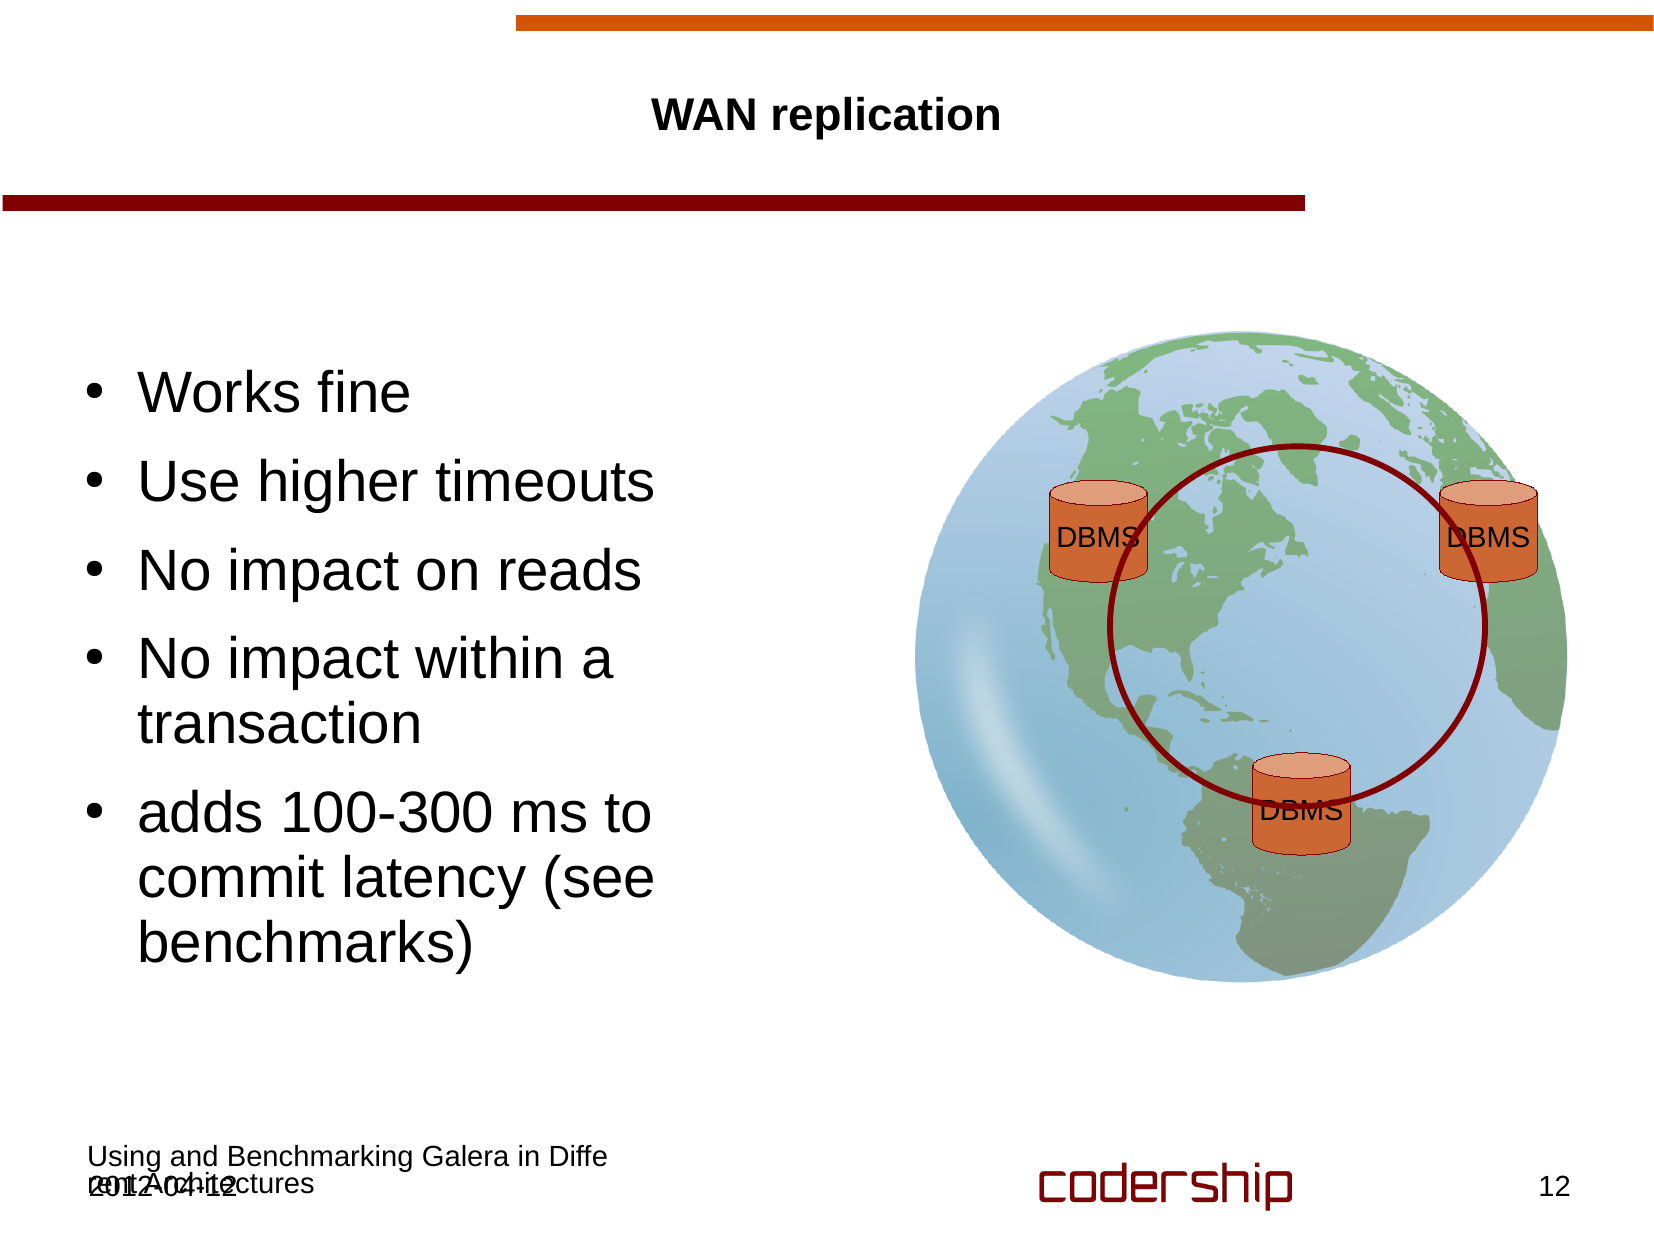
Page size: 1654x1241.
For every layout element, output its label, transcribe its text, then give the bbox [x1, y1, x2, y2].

picture [516, 15, 1654, 31]
list Works fine Use higher timeouts No impact on reads No impact within a transaction adds 100-300 ms to commit latency (see benchmarks) [82, 360, 809, 1109]
text_box DBMS [1252, 766, 1351, 803]
text_box DBMS [1252, 803, 1351, 856]
text_box DBMS [1439, 493, 1538, 583]
text_box DBMS [1049, 493, 1148, 583]
text_box DBMS [1120, 524, 1148, 581]
text_box DBMS [1451, 530, 1460, 545]
picture [1035, 1158, 1296, 1215]
text_box DBMS [1264, 807, 1276, 818]
title WAN replication [82, 49, 1571, 181]
text_box [855, 285, 1621, 1021]
text_box DBMS [1439, 514, 1475, 582]
picture [2, 195, 1305, 211]
